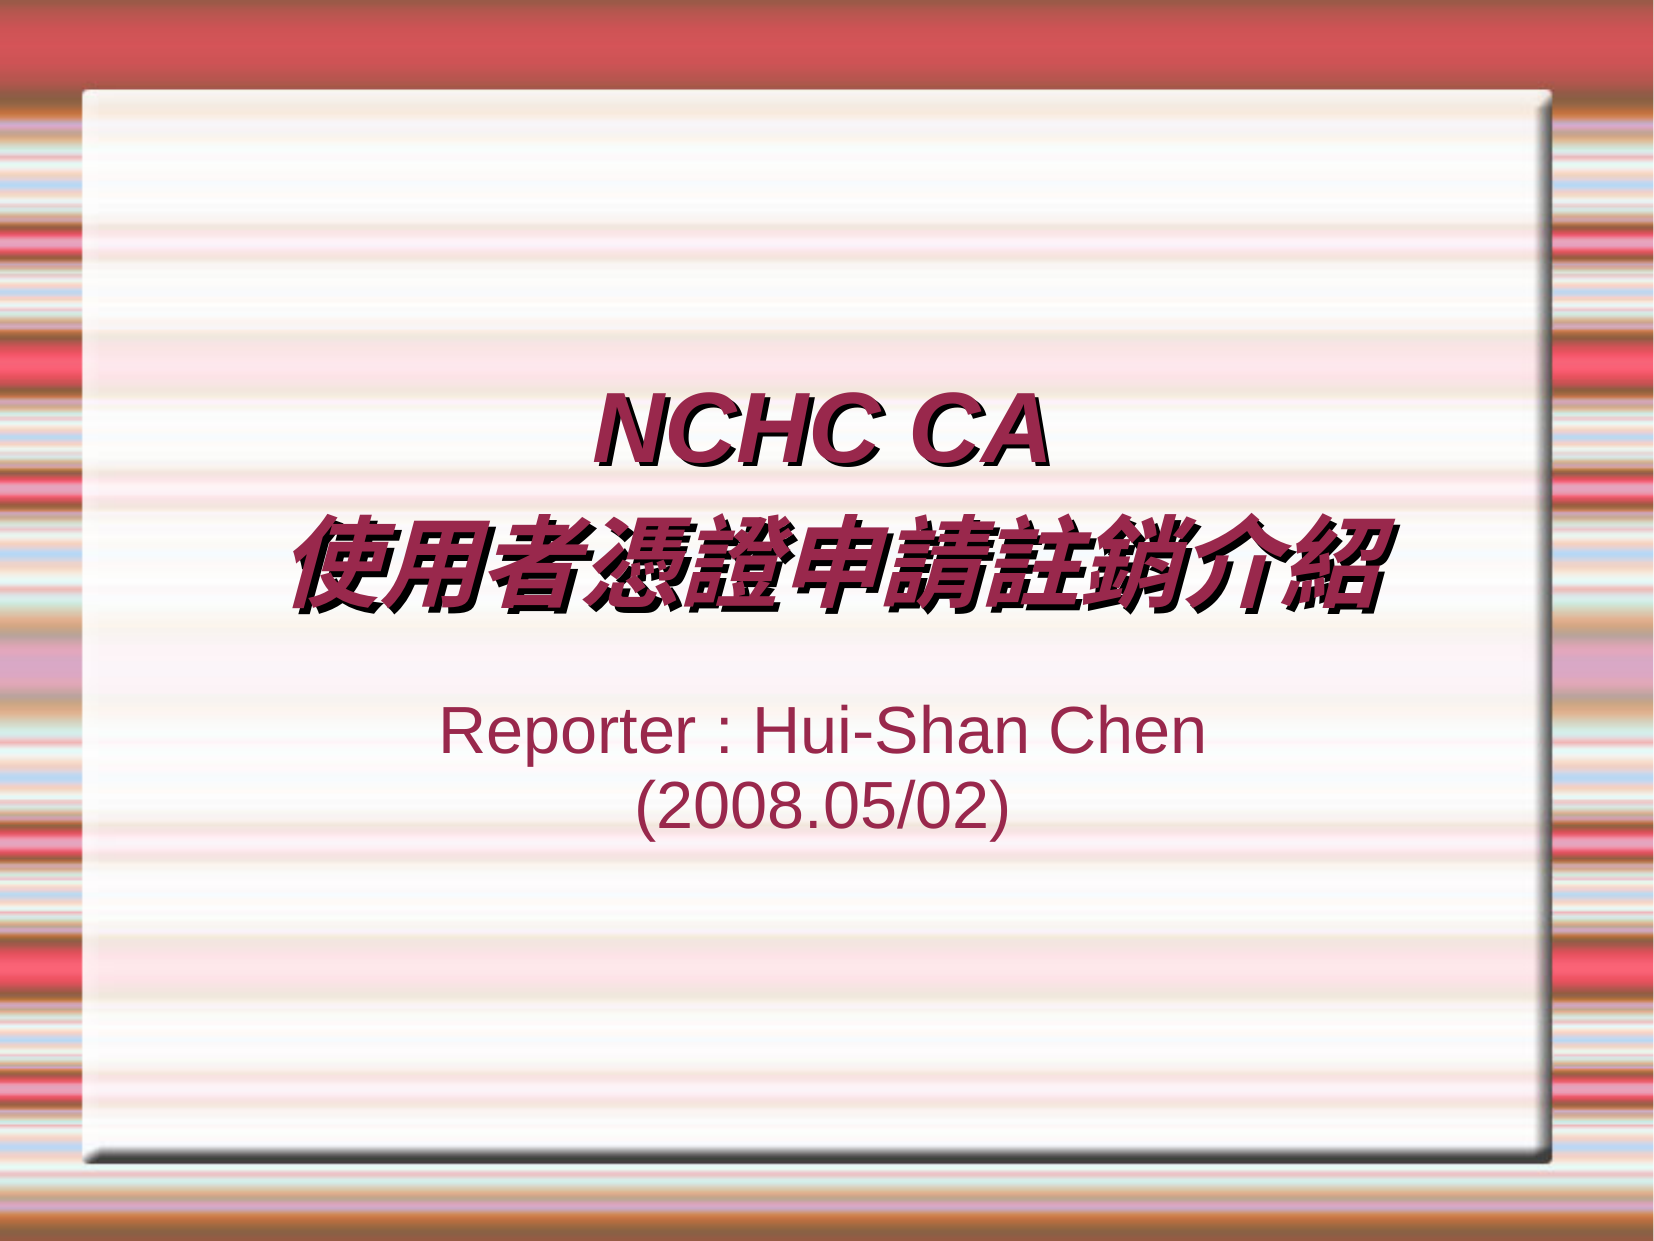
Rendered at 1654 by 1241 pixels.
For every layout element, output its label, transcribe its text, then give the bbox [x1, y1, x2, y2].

picture [0, 0, 1654, 1241]
subtitle Reporter : Hui-Shan Chen (2008.05/02) [115, 385, 1497, 1152]
title NCHC CA 使用者憑證申請註銷介紹 [93, 383, 1506, 616]
